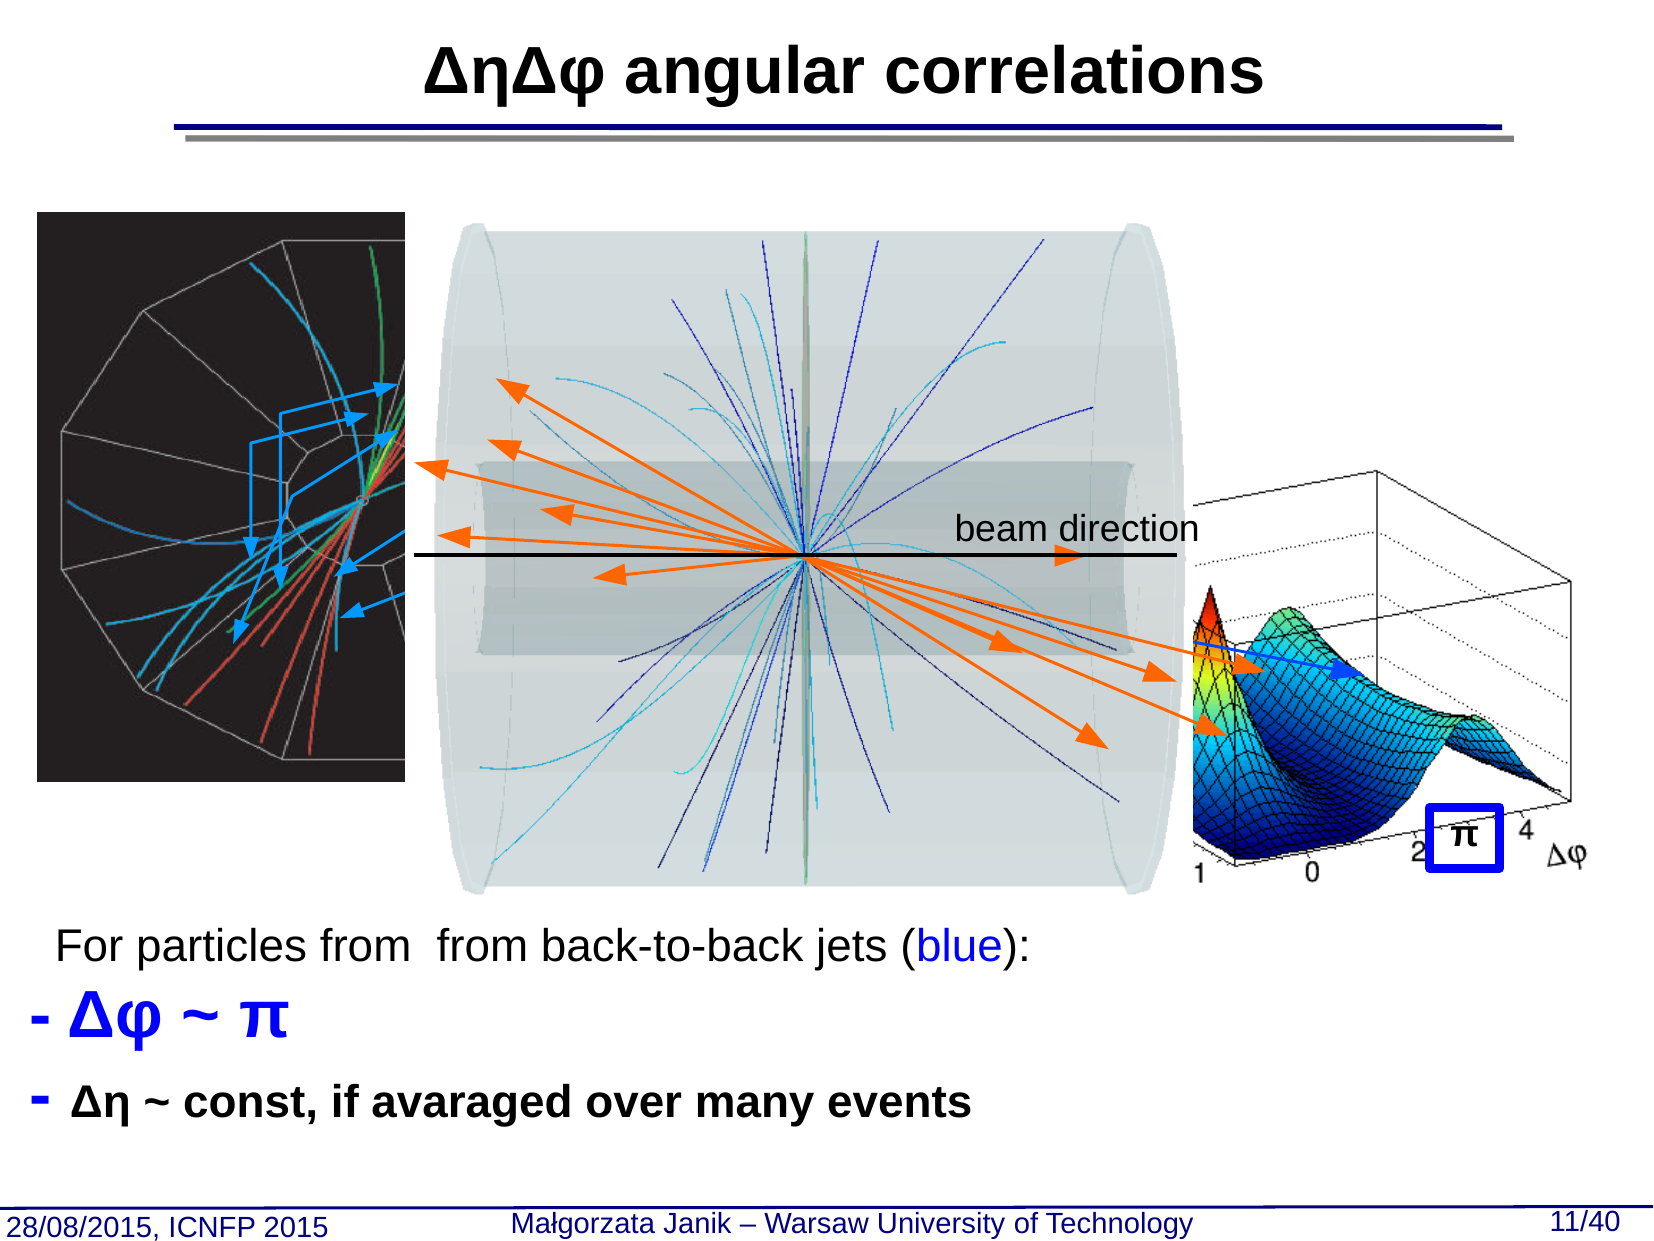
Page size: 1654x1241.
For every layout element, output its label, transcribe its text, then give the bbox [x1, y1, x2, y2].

text_box π [1435, 805, 1495, 863]
text_box beam direction [939, 499, 1261, 557]
title ΔηΔφ angular correlations [0, 0, 1653, 169]
picture [37, 212, 1612, 787]
subtitle For particles from from back-to-back jets (blue): - Δφ ~ π - Δη ~ const, if avaraged over many events [29, 787, 1624, 1241]
